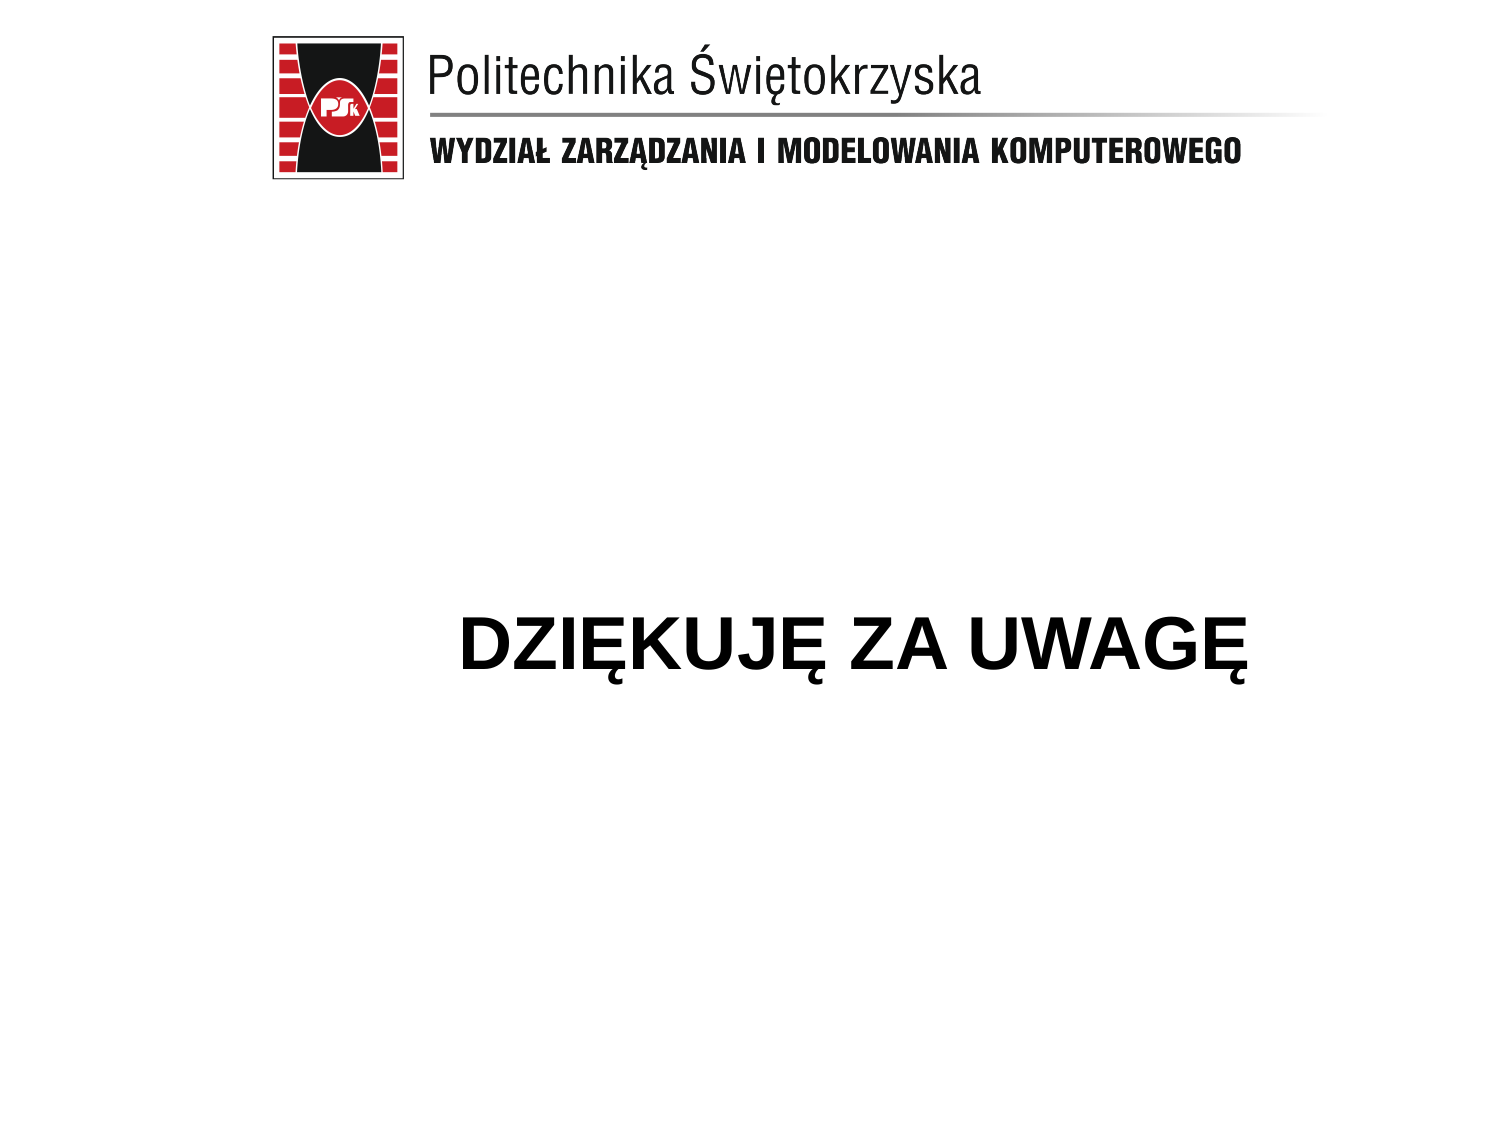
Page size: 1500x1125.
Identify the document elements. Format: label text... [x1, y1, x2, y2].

text_box DZIĘKUJĘ ZA UWAGĘ [443, 574, 1358, 693]
picture [272, 36, 1338, 180]
